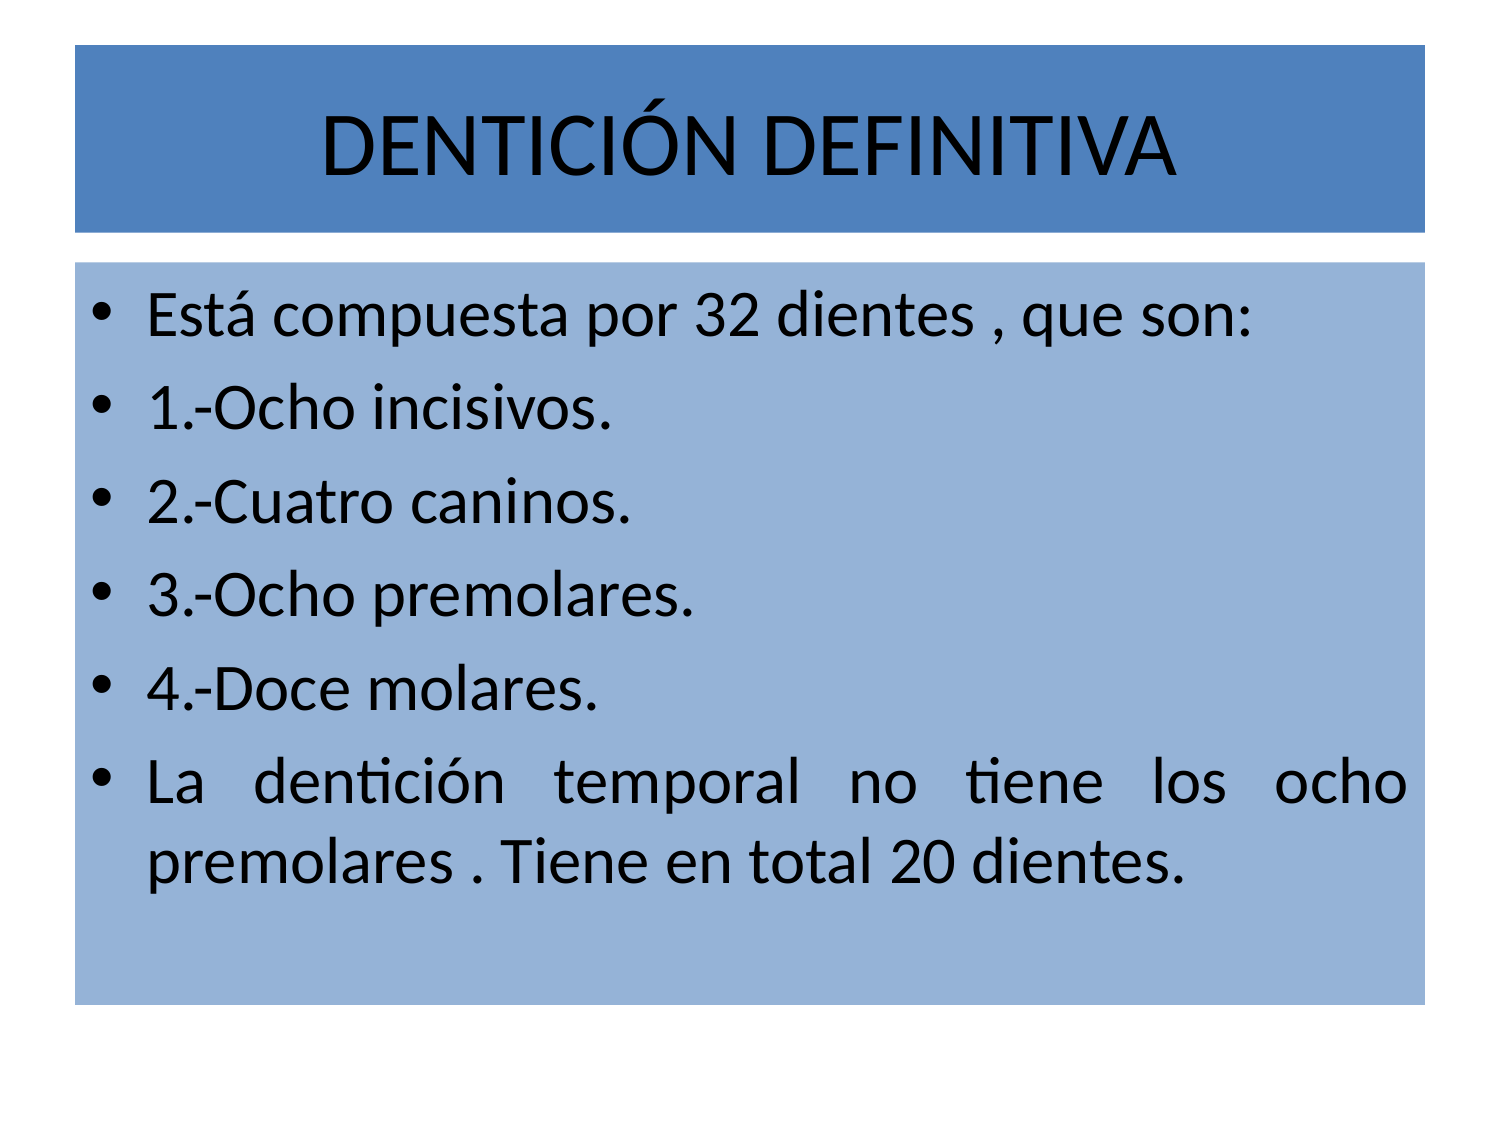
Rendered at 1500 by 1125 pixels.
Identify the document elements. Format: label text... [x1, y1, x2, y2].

list Está compuesta por 32 dientes , que son: 1.-Ocho incisivos. 2.-Cuatro caninos. 3.-Ocho premolares. 4.-Doce molares. La dentición temporal no tiene los ocho premolares . Tiene en total 20 dientes. [75, 262, 1425, 1005]
title DENTICIÓN DEFINITIVA [75, 45, 1425, 233]
